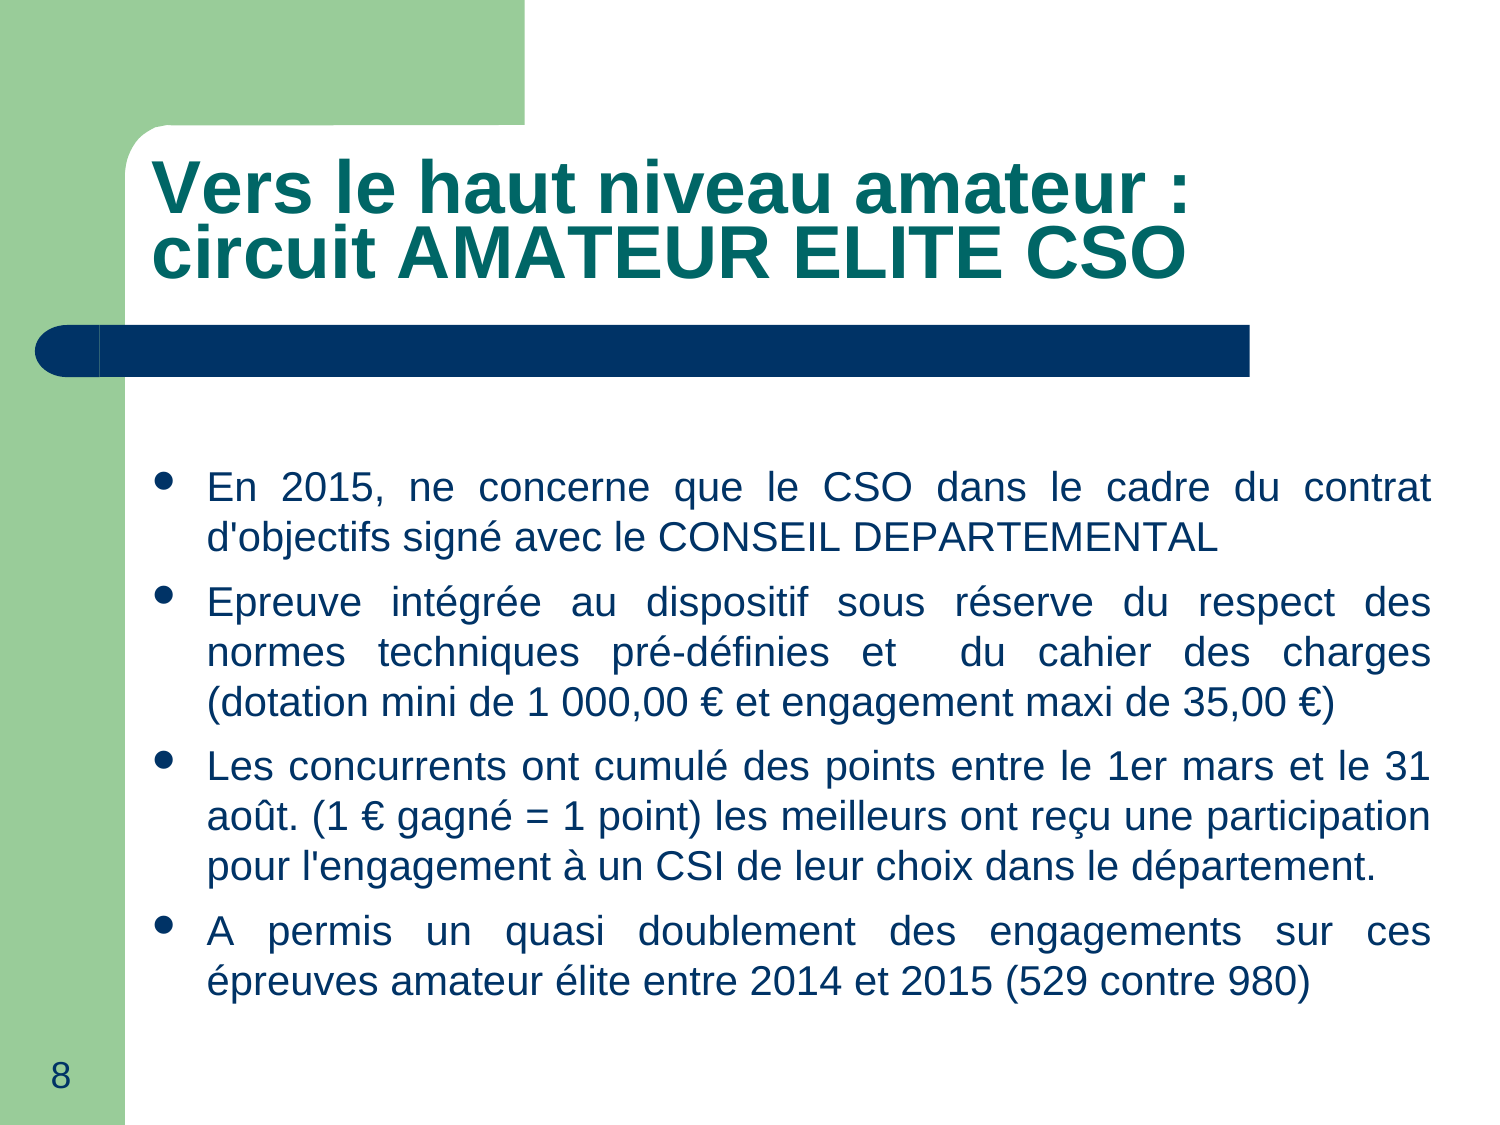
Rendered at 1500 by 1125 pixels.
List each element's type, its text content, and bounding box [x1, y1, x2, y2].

list En 2015, ne concerne que le CSO dans le cadre du contrat d'objectifs signé avec le CONSEIL DEPARTEMENTAL Epreuve intégrée au dispositif sous réserve du respect des normes techniques pré-définies et du cahier des charges (dotation mini de 1 000,00 € et engagement maxi de 35,00 €) Les concurrents ont cumulé des points entre le 1er mars et le 31 août. (1 € gagné = 1 point) les meilleurs ont reçu une participation pour l'engagement à un CSI de leur choix dans le département. A permis un quasi doublement des engagements sur ces épreuves amateur élite entre 2014 et 2015 (529 contre 980) [137, 387, 1447, 1125]
title Vers le haut niveau amateur : circuit AMATEUR ELITE CSO [136, 107, 1412, 300]
